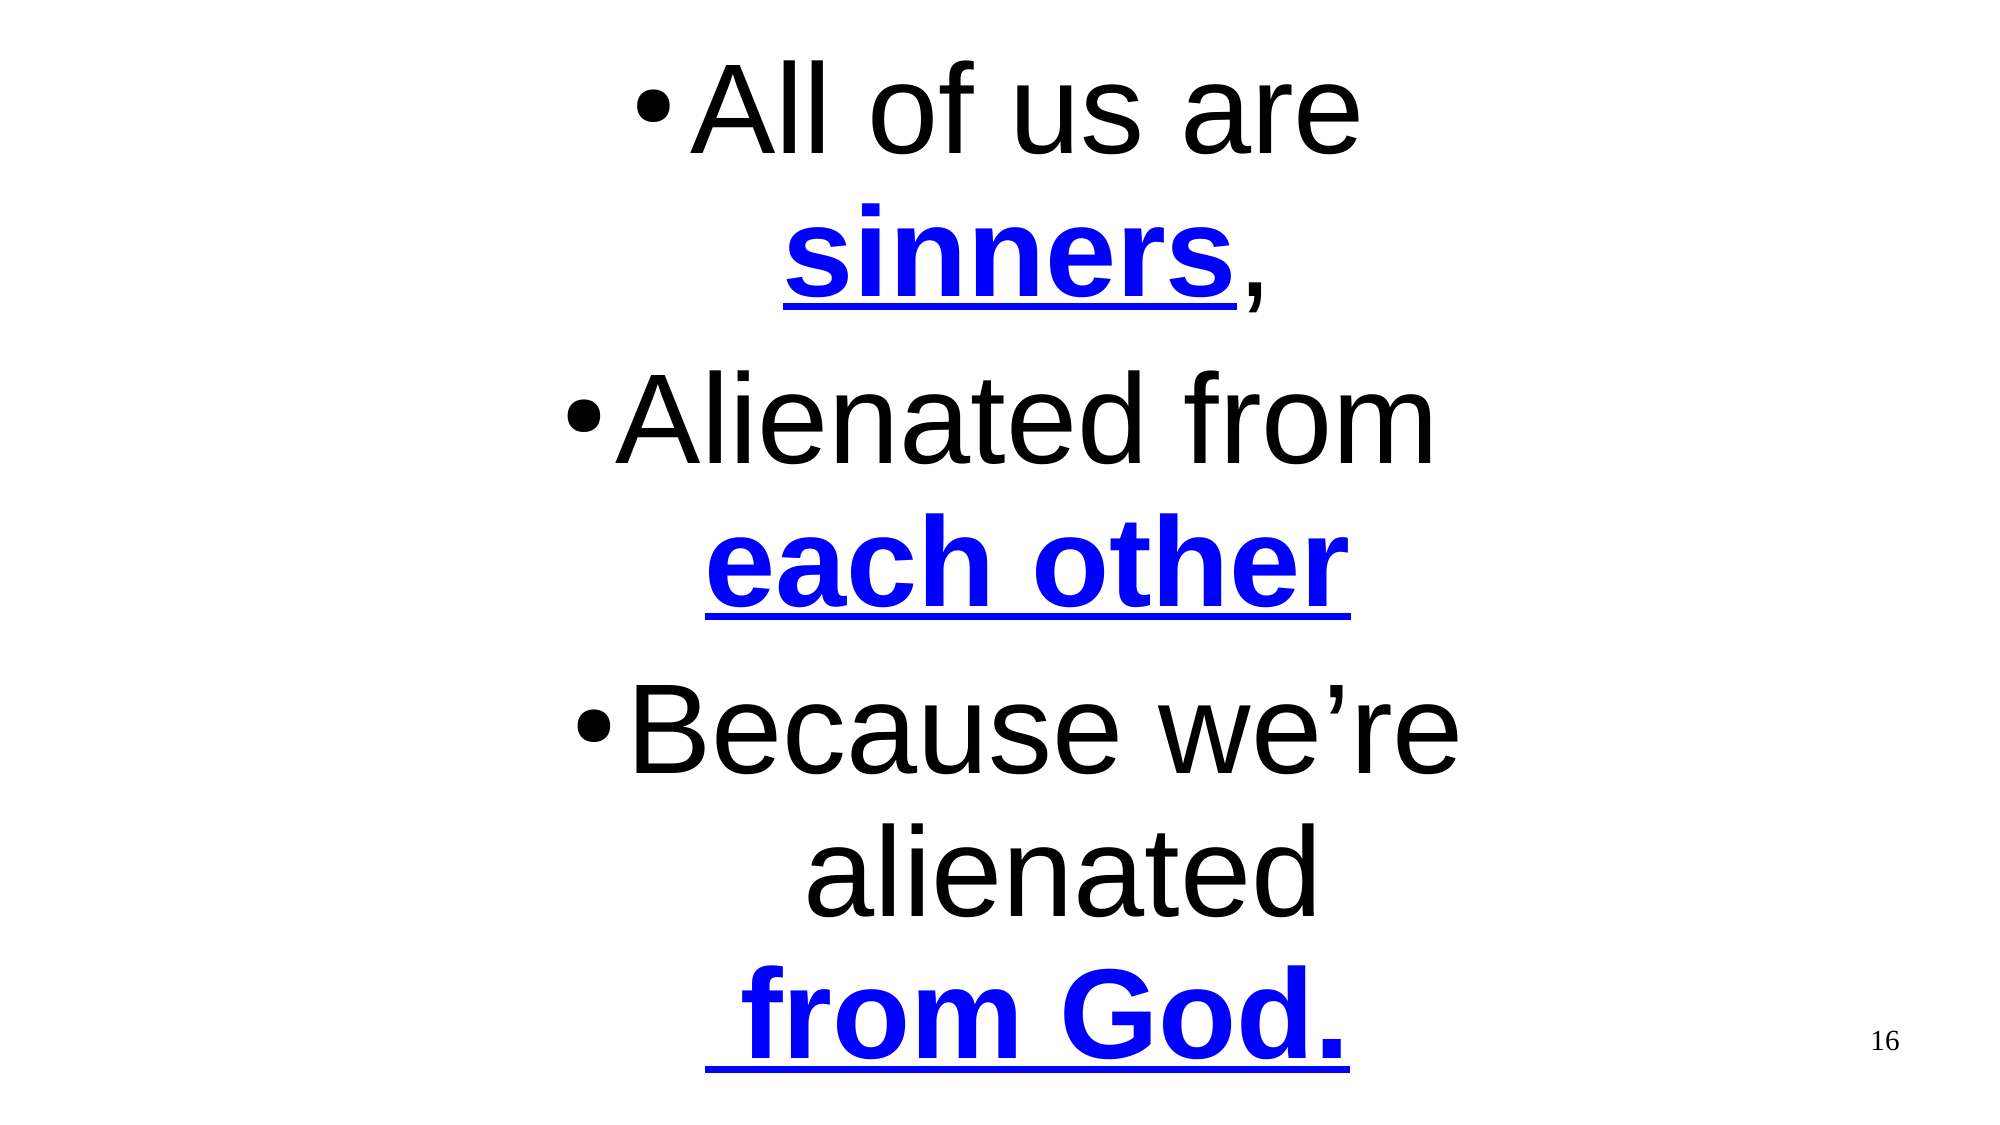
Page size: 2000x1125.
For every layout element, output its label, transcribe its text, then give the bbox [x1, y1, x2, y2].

list All of us are sinners, Alienated from each other Because we’re alienated from God. [37, 37, 1988, 1088]
